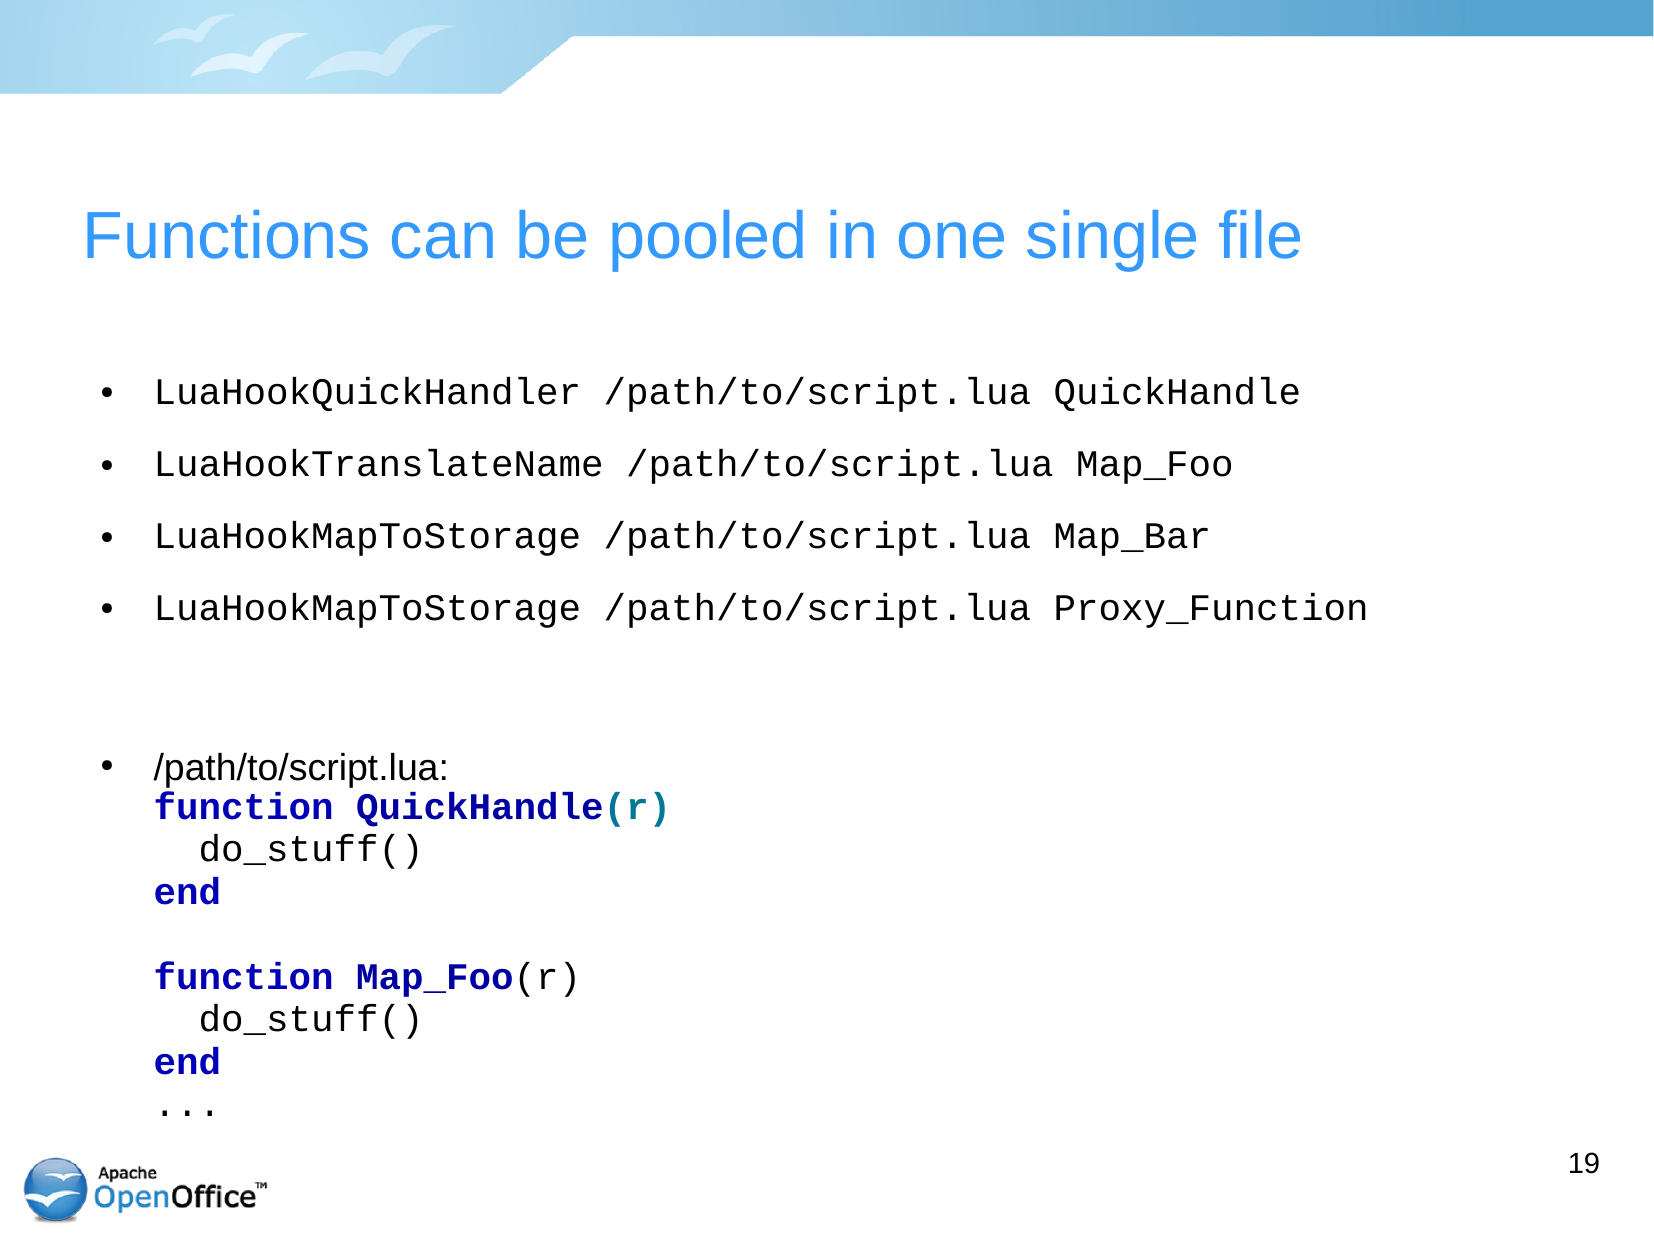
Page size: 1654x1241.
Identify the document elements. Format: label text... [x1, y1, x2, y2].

picture [0, 0, 1654, 1241]
title Functions can be pooled in one single file [82, 132, 1571, 340]
list LuaHookQuickHandler /path/to/script.lua QuickHandle LuaHookTranslateName /path/to/script.lua Map_Foo LuaHookMapToStorage /path/to/script.lua Map_Bar LuaHookMapToStorage /path/to/script.lua Proxy_Function /path/to/script.lua: function QuickHandle(r) do_stuff() end function Map_Foo(r) do_stuff() end ... [82, 372, 1571, 1129]
